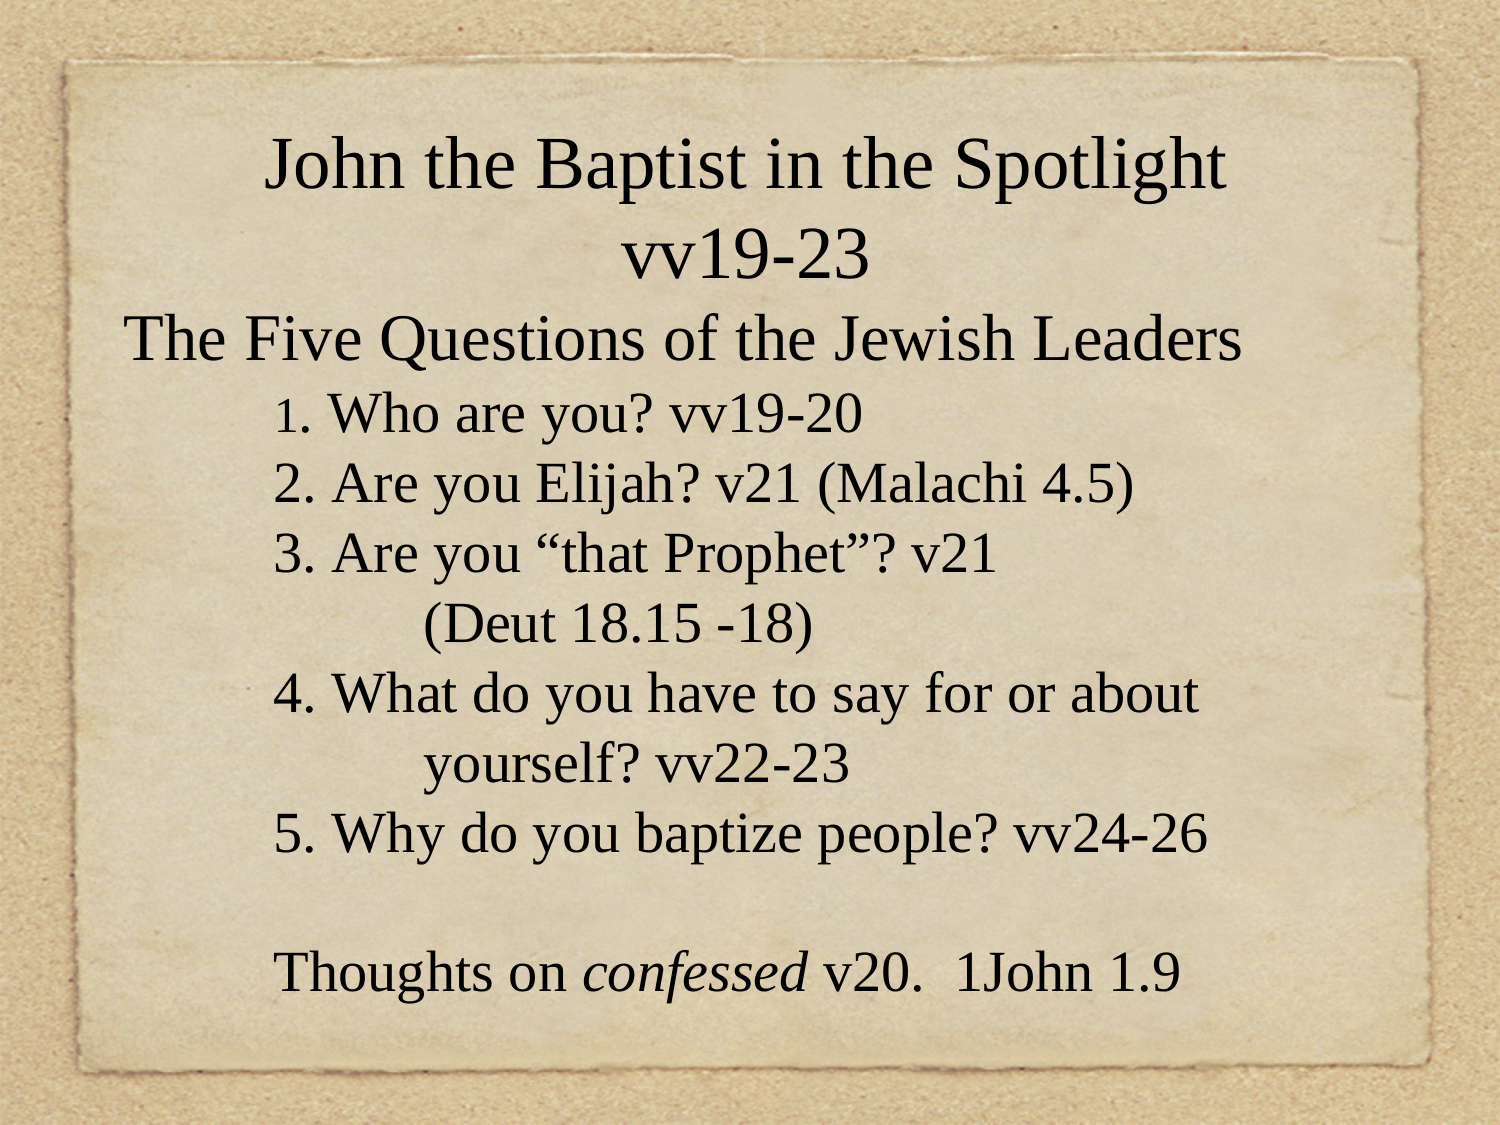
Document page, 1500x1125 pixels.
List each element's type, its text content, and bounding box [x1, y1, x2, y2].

text_box John the Baptist in the Spotlight vv19-23 The Five Questions of the Jewish Leaders 1. Who are you? vv19-20 2. Are you Elijah? v21 (Malachi 4.5) 3. Are you “that Prophet”? v21 (Deut 18.15 -18) 4. What do you have to say for or about yourself? vv22-23 5. Why do you baptize people? vv24-26 Thoughts on confessed v20. 1John 1.9 [108, 106, 1384, 1012]
picture [0, 0, 1500, 1125]
